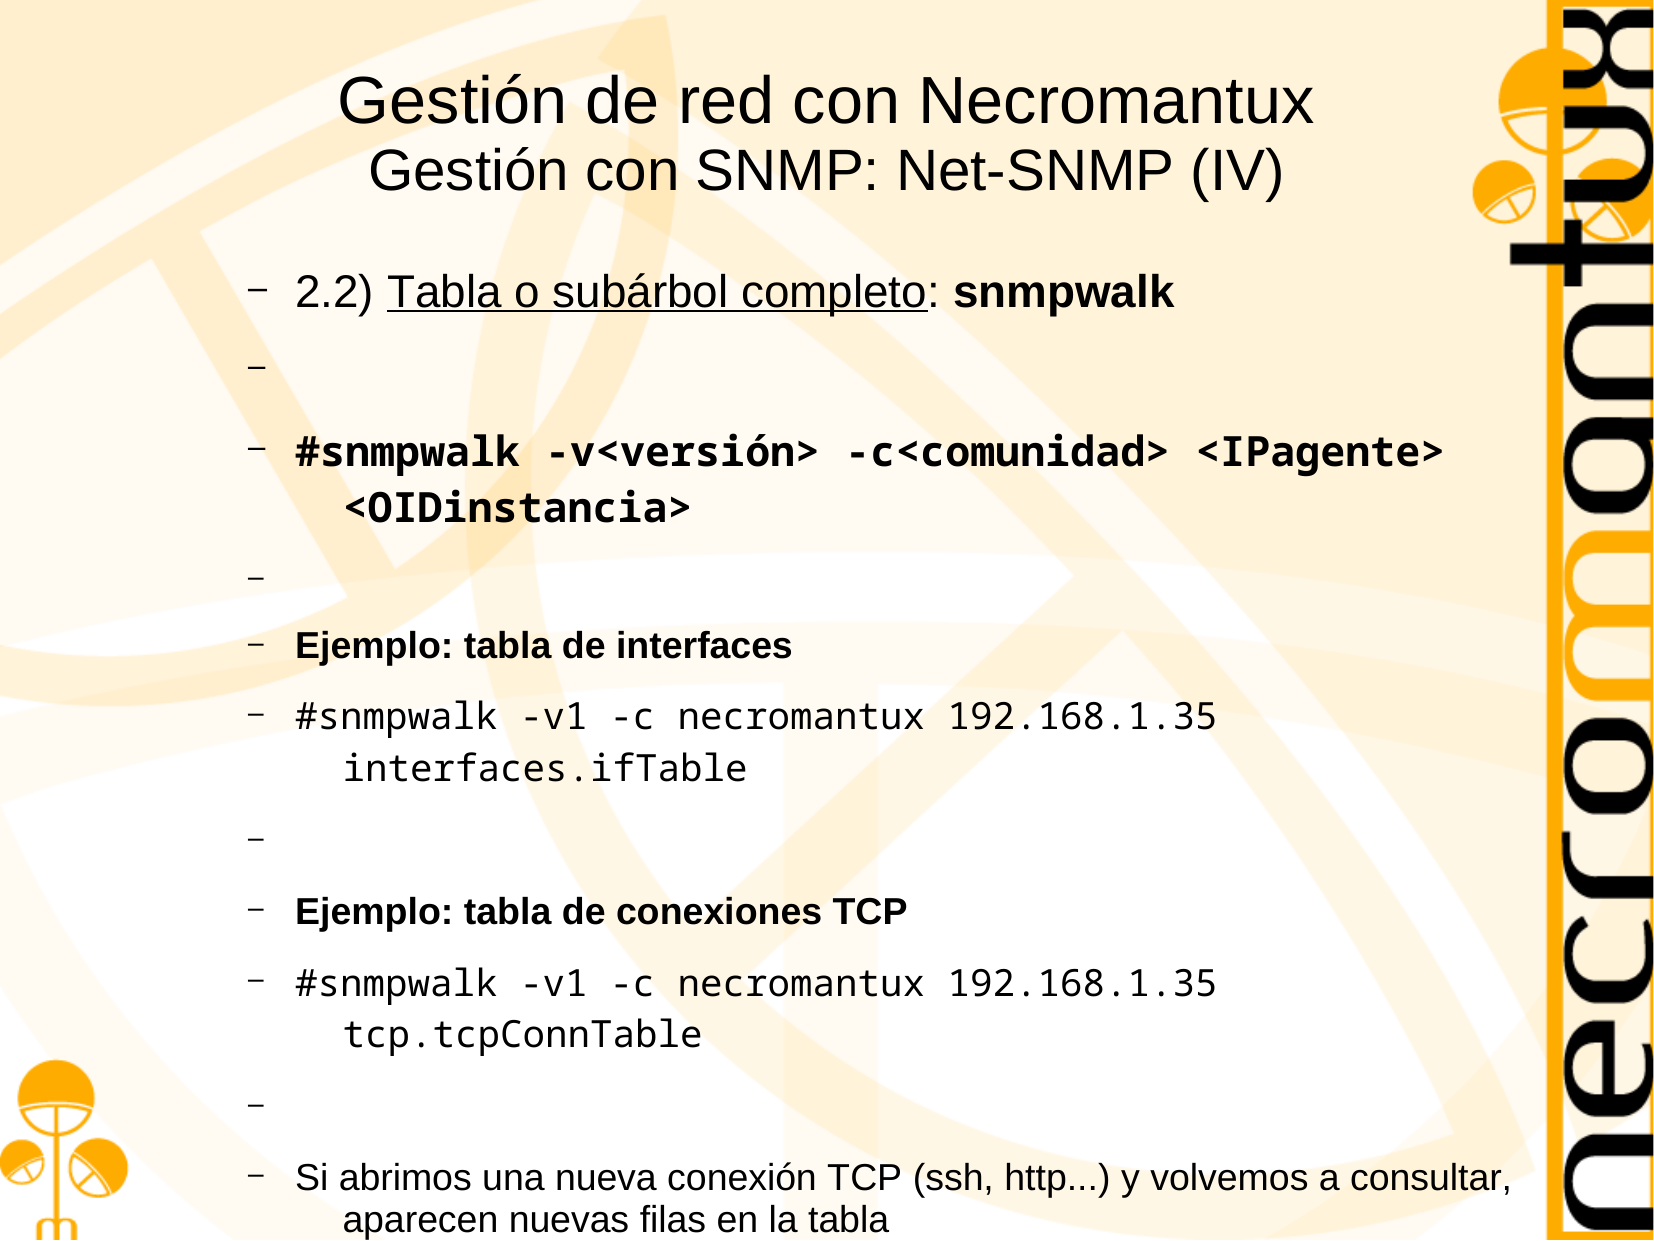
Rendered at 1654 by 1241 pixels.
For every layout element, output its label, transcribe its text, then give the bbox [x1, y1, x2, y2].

picture [369, 1214, 379, 1230]
title Gestión de red con Necromantux Gestión con SNMP: Net-SNMP (IV) [82, 54, 1571, 211]
picture [0, 0, 1654, 1240]
list 2.2) Tabla o subárbol completo: snmpwalk #snmpwalk -v<versión> -c<comunidad> <IPagente> <OIDinstancia> Ejemplo: tabla de interfaces #snmpwalk -v1 -c necromantux 192.168.1.35 interfaces.ifTable Ejemplo: tabla de conexiones TCP #snmpwalk -v1 -c necromantux 192.168.1.35 tcp.tcpConnTable Si abrimos una nueva conexión TCP (ssh, http...) y volvemos a consultar, aparecen nuevas filas en la tabla [59, 265, 1536, 1211]
